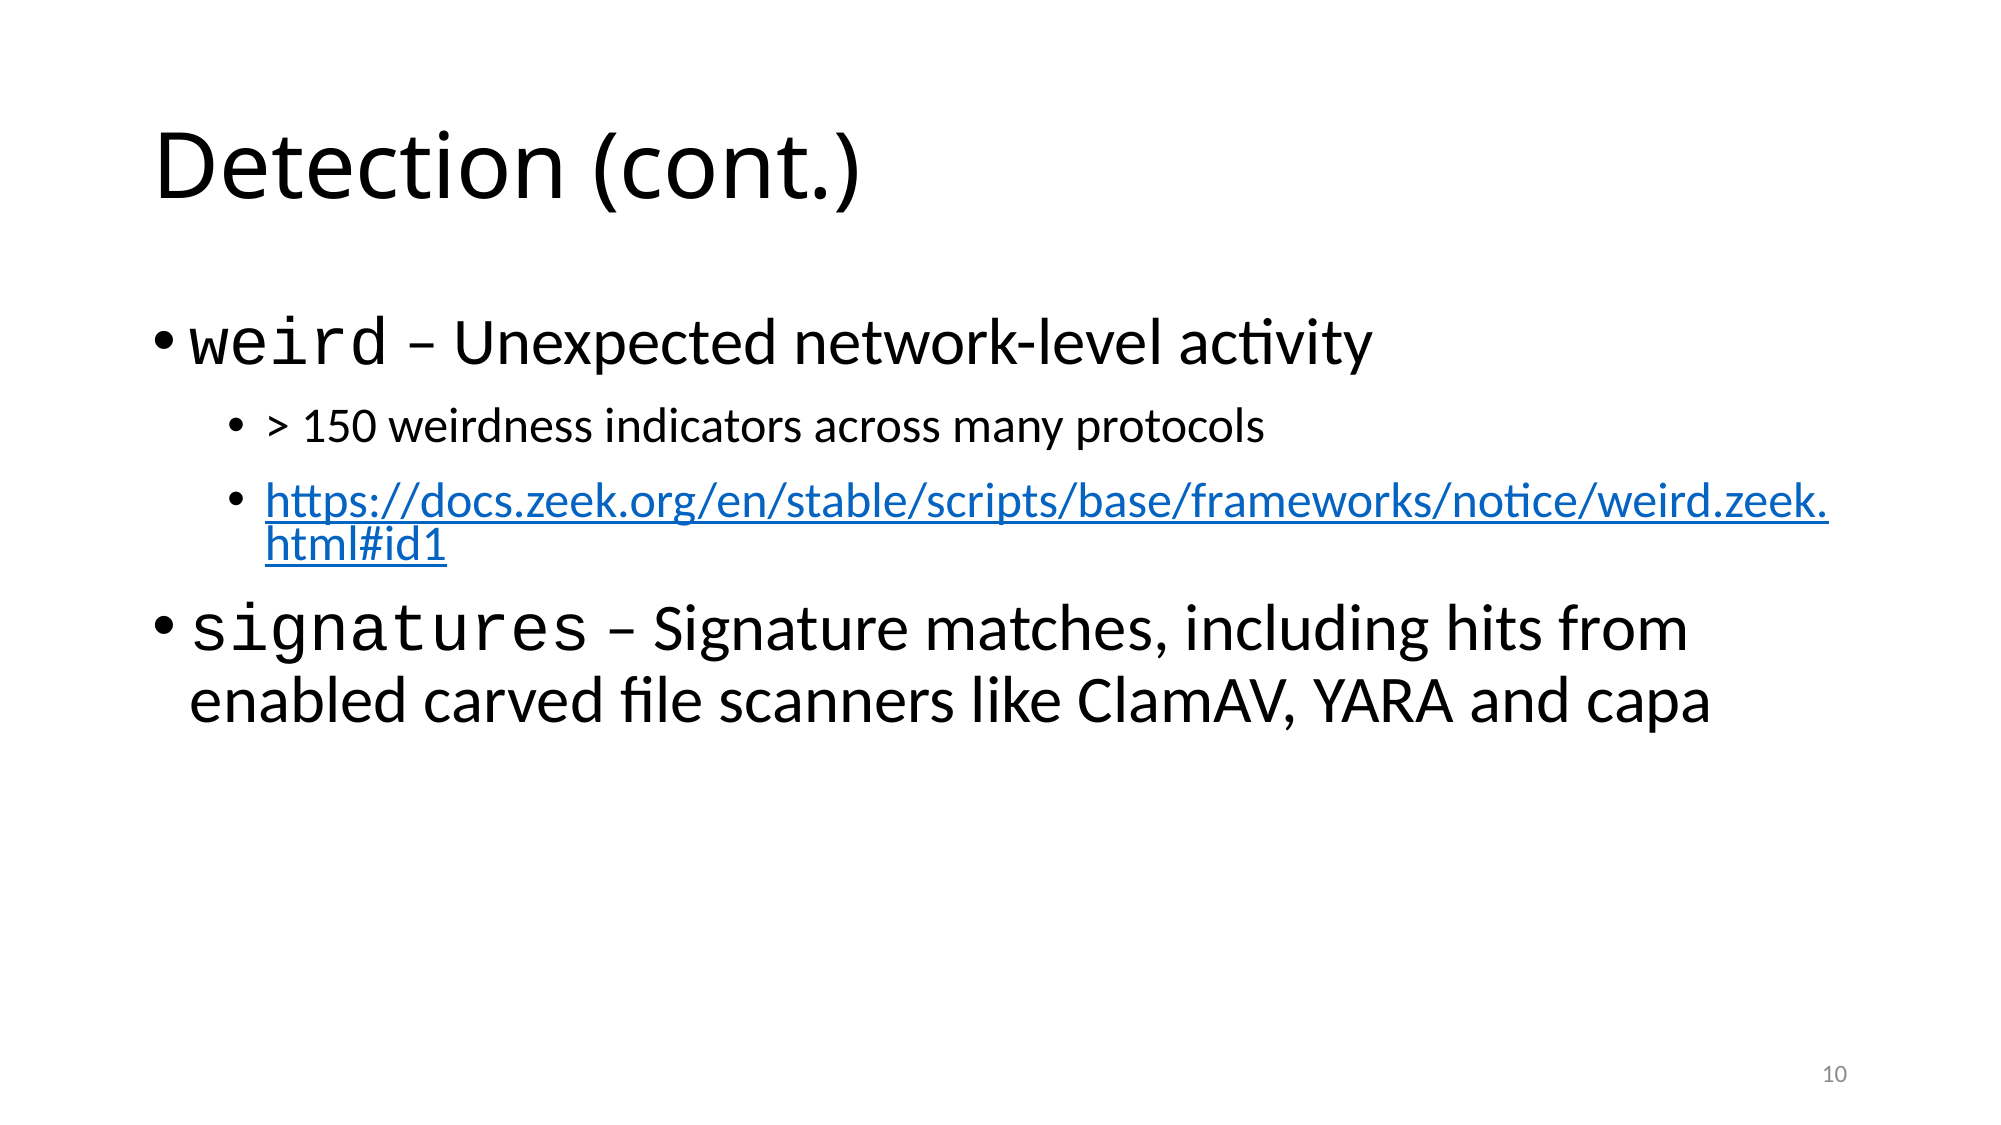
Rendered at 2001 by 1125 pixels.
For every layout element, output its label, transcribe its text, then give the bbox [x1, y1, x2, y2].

list weird – Unexpected network-level activity > 150 weirdness indicators across many protocols https://docs.zeek.org/en/stable/scripts/base/frameworks/notice/weird.zeek.html#id1 signatures – Signature matches, including hits from enabled carved file scanners like ClamAV, YARA and capa [137, 299, 1863, 1014]
slide_number <number> [1412, 1042, 1863, 1103]
title Detection (cont.) [137, 59, 1863, 278]
